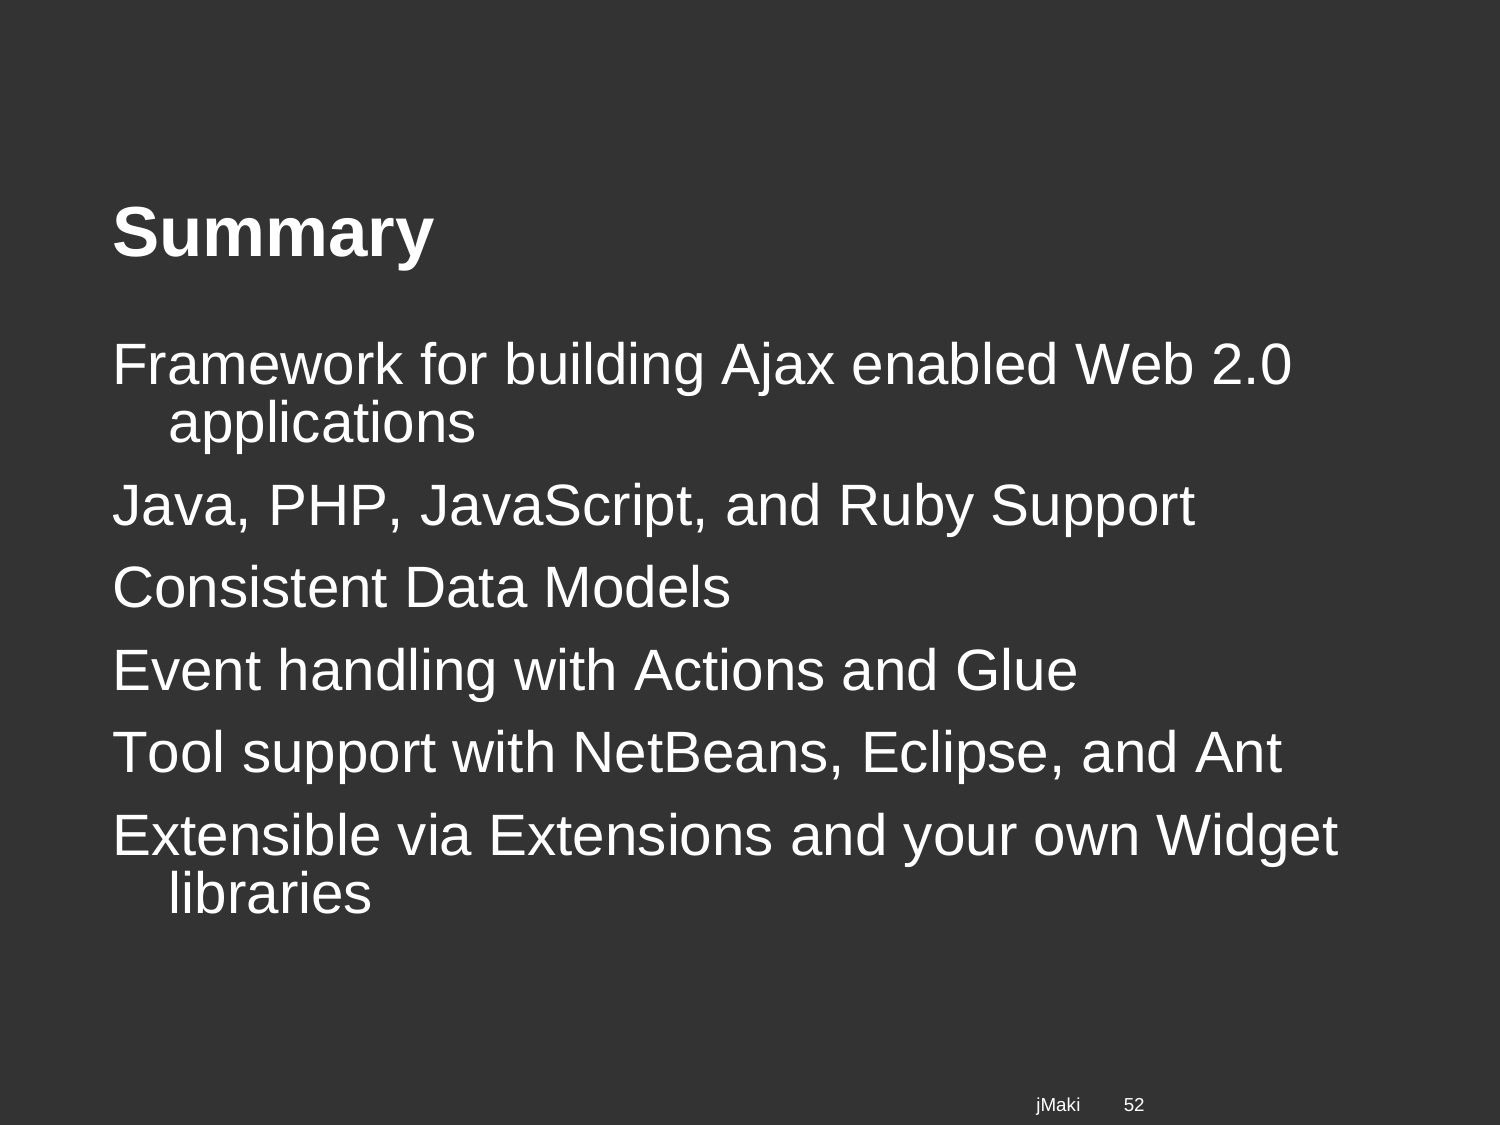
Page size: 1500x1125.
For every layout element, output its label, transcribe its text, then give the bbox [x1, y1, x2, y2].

title Summary [112, 119, 1417, 271]
list Framework for building Ajax enabled Web 2.0 applications Java, PHP, JavaScript, and Ruby Support Consistent Data Models Event handling with Actions and Glue Tool support with NetBeans, Eclipse, and Ant Extensible via Extensions and your own Widget libraries [112, 337, 1463, 1030]
